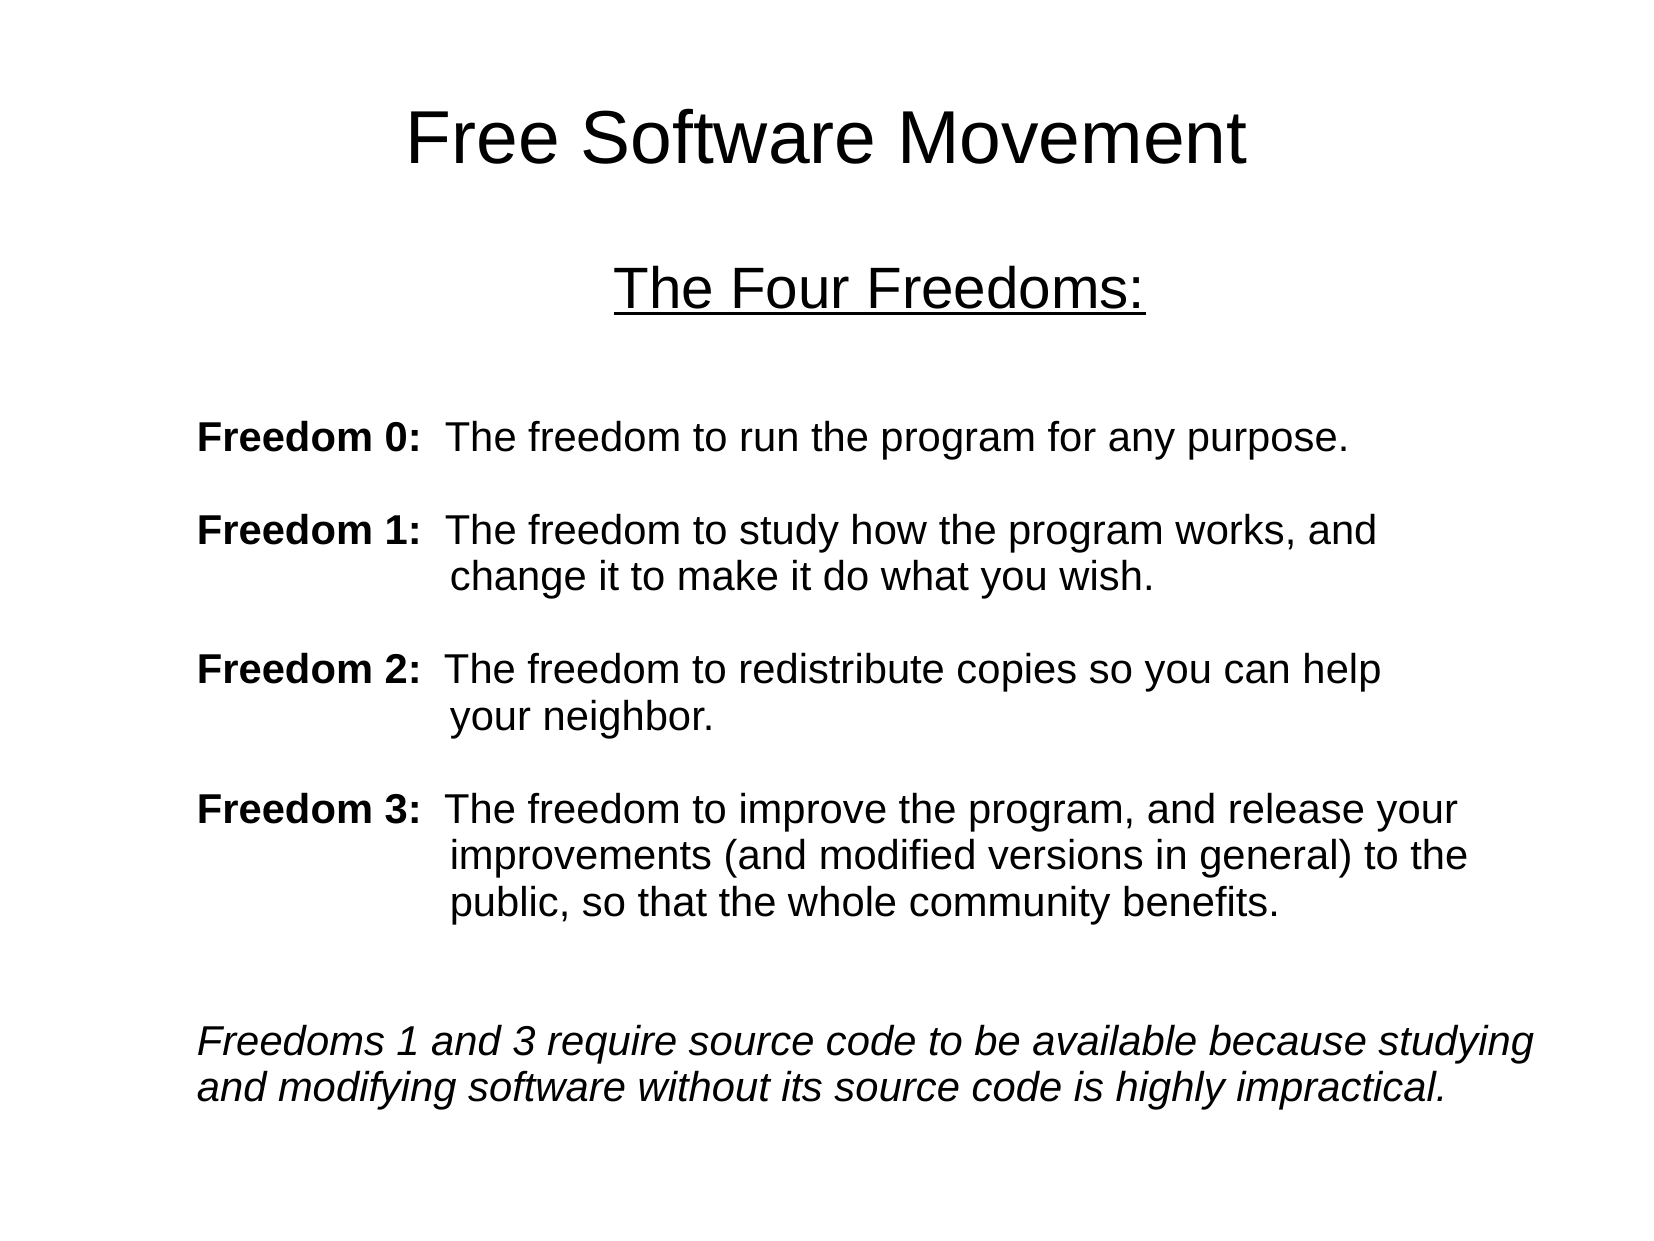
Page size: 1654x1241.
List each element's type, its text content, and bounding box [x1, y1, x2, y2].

title Free Software Movement [82, 49, 1571, 226]
subtitle The Four Freedoms: Freedom 0: The freedom to run the program for any purpose. Freedom 1: The freedom to study how the program works, and change it to make it do what you wish. Freedom 2: The freedom to redistribute copies so you can help your neighbor. Freedom 3: The freedom to improve the program, and release your improvements (and modified versions in general) to the public, so that the whole community benefits. Freedoms 1 and 3 require source code to be available because studying and modifying software without its source code is highly impractical. [196, 250, 1563, 1116]
